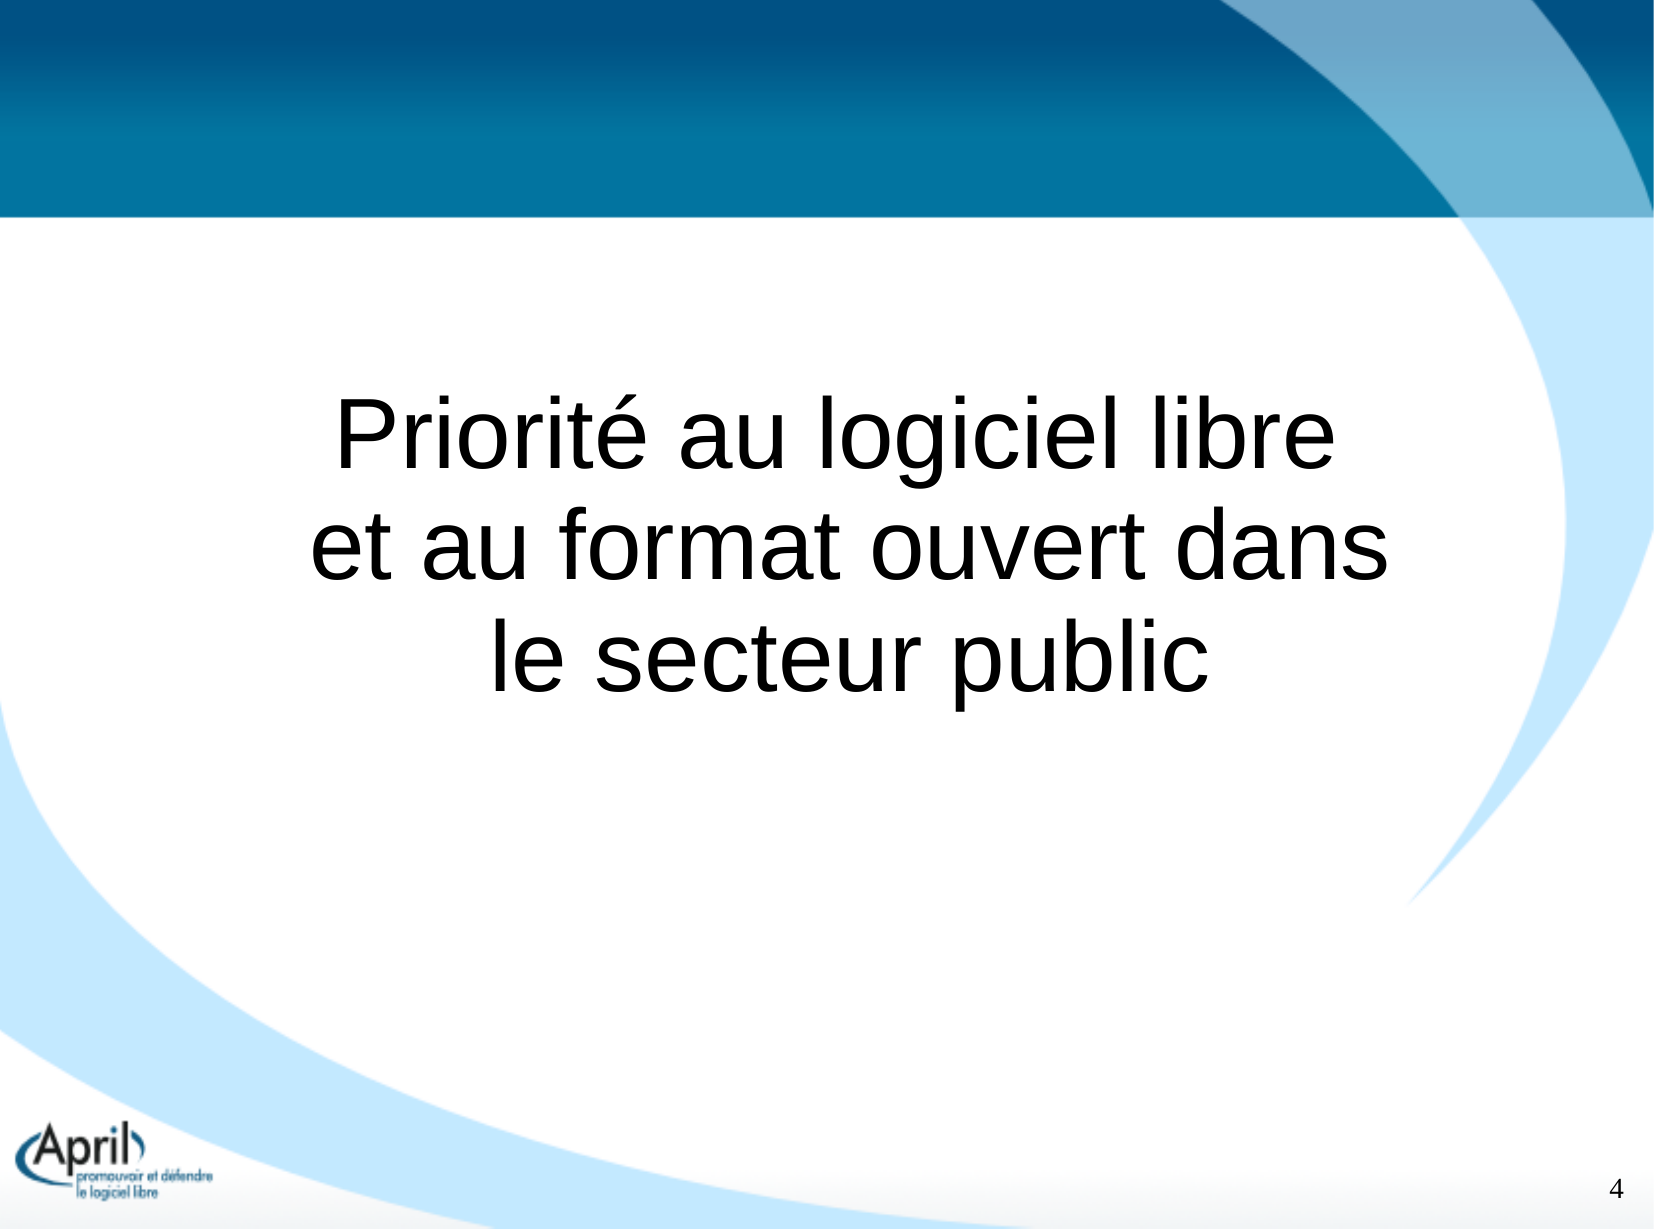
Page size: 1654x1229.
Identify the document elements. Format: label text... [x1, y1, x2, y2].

text_box Priorité au logiciel libre et au format ouvert dans le secteur public [271, 370, 1430, 721]
picture [0, 0, 1654, 1229]
